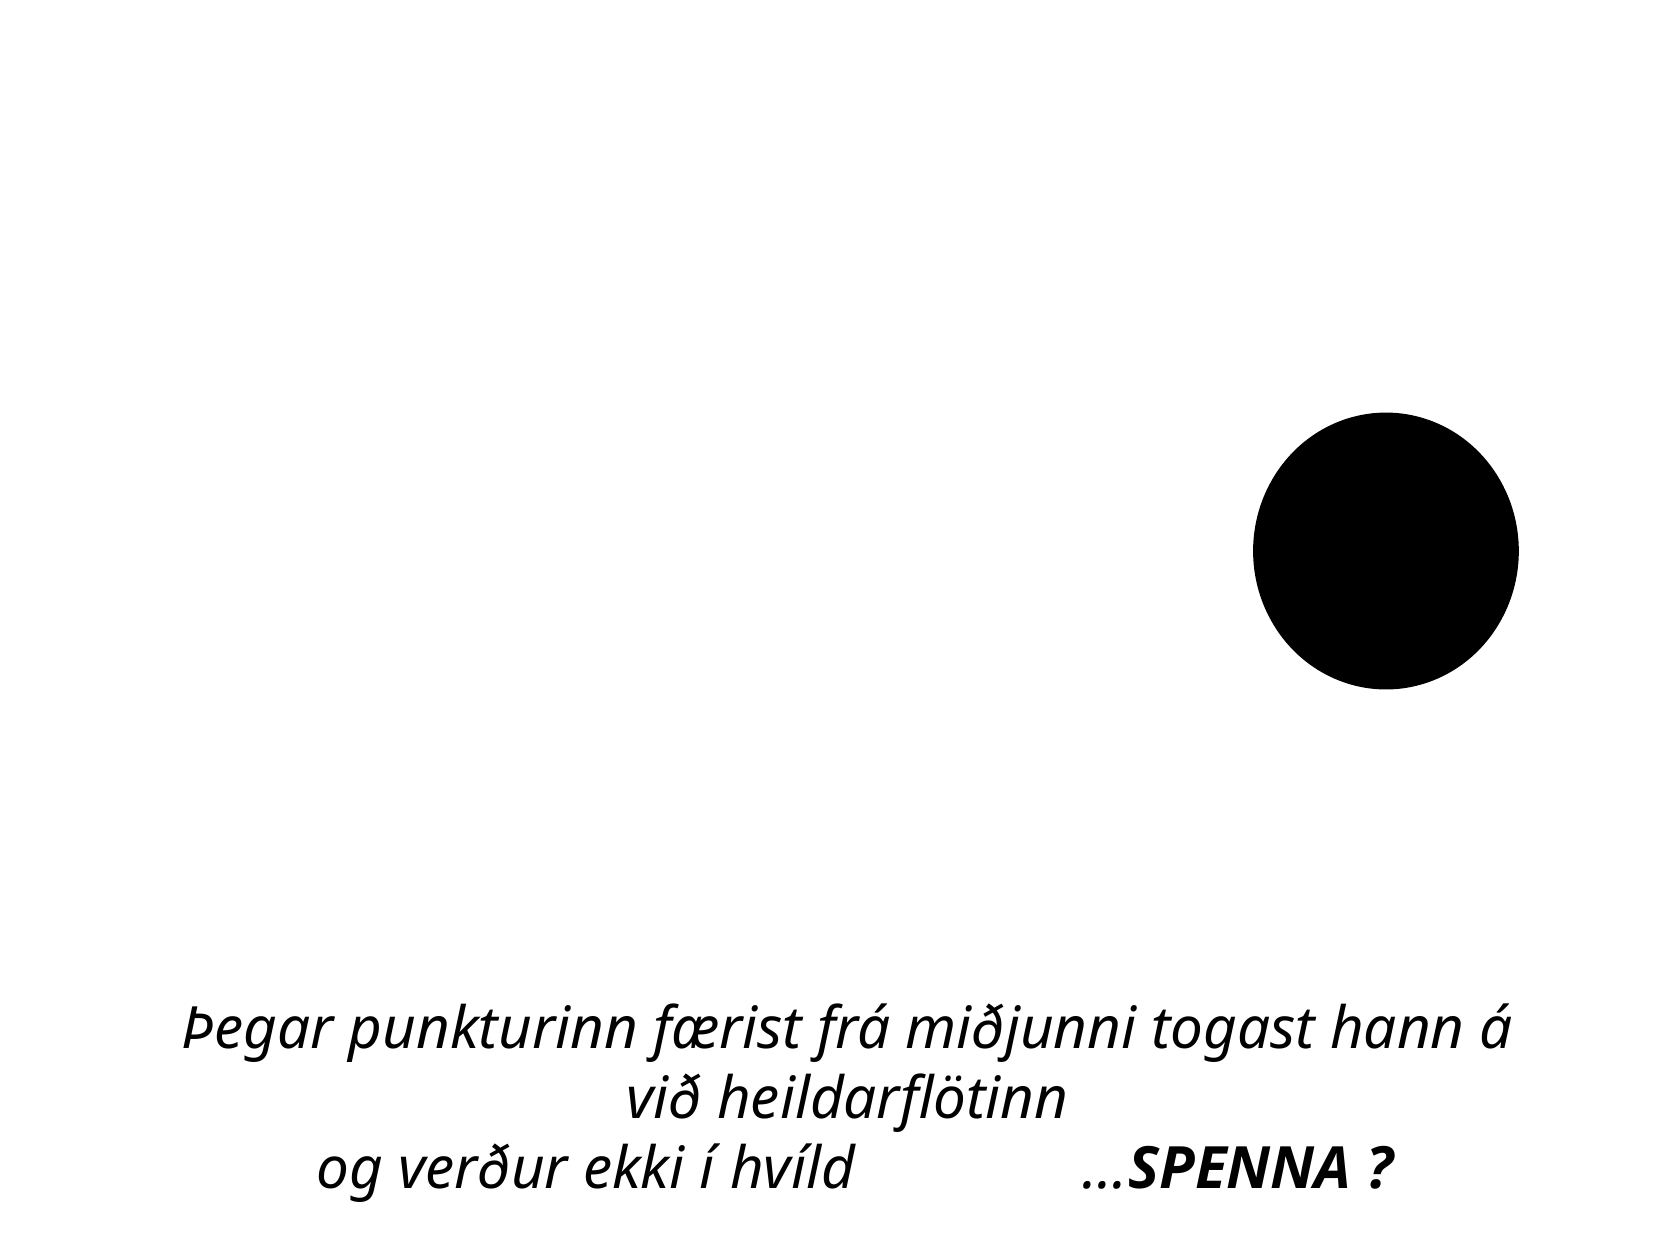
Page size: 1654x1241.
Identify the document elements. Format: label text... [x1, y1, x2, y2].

title Þegar punkturinn færist frá miðjunni togast hann á við heildarflötinn og verður ekki í hvíld ...SPENNA ? [123, 971, 1571, 1220]
text_box [1253, 413, 1519, 689]
